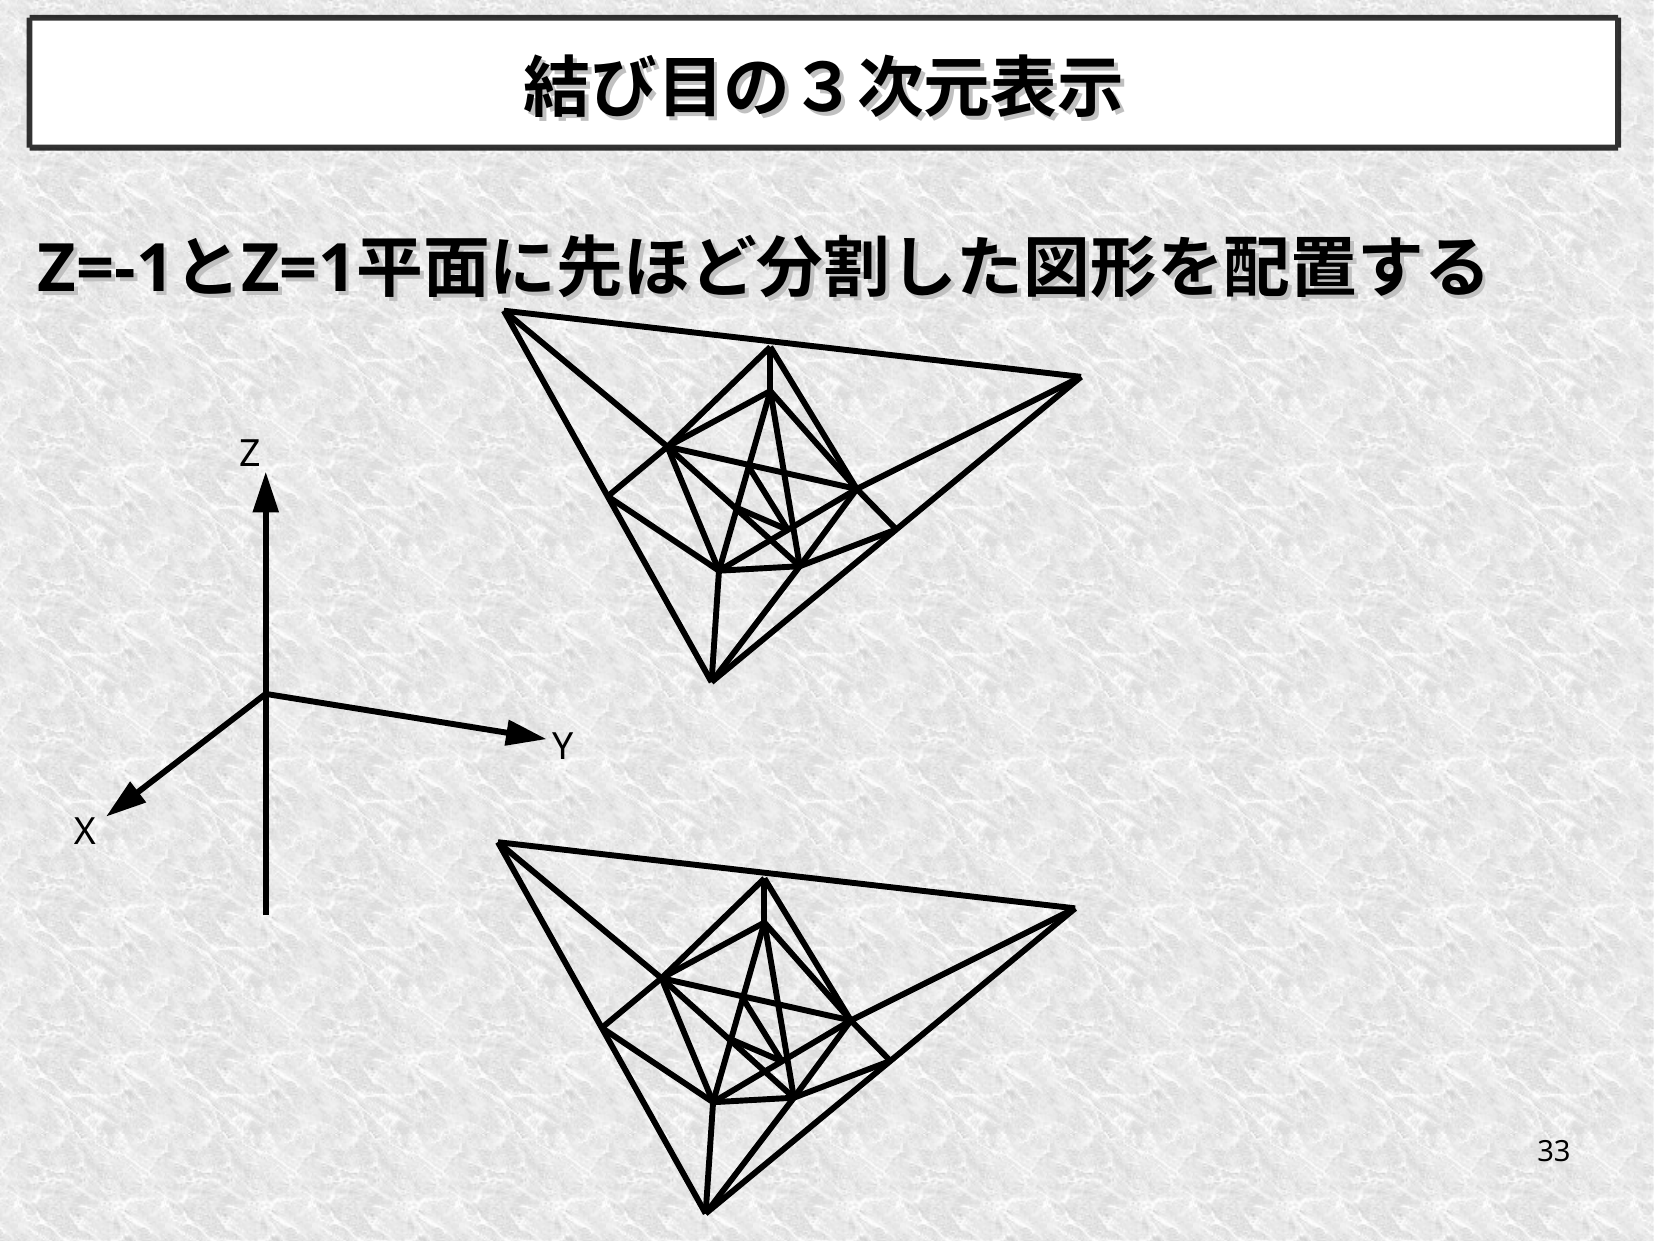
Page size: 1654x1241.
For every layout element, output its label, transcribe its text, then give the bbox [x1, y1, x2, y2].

text_box X [59, 797, 119, 857]
text_box Y [537, 712, 597, 773]
text_box Z=-1とZ=1平面に先ほど分割した図形を配置する [22, 206, 1625, 302]
picture [0, 0, 1654, 1241]
text_box Z [224, 419, 284, 479]
text_box 結び目の３次元表示 [29, 17, 1619, 148]
